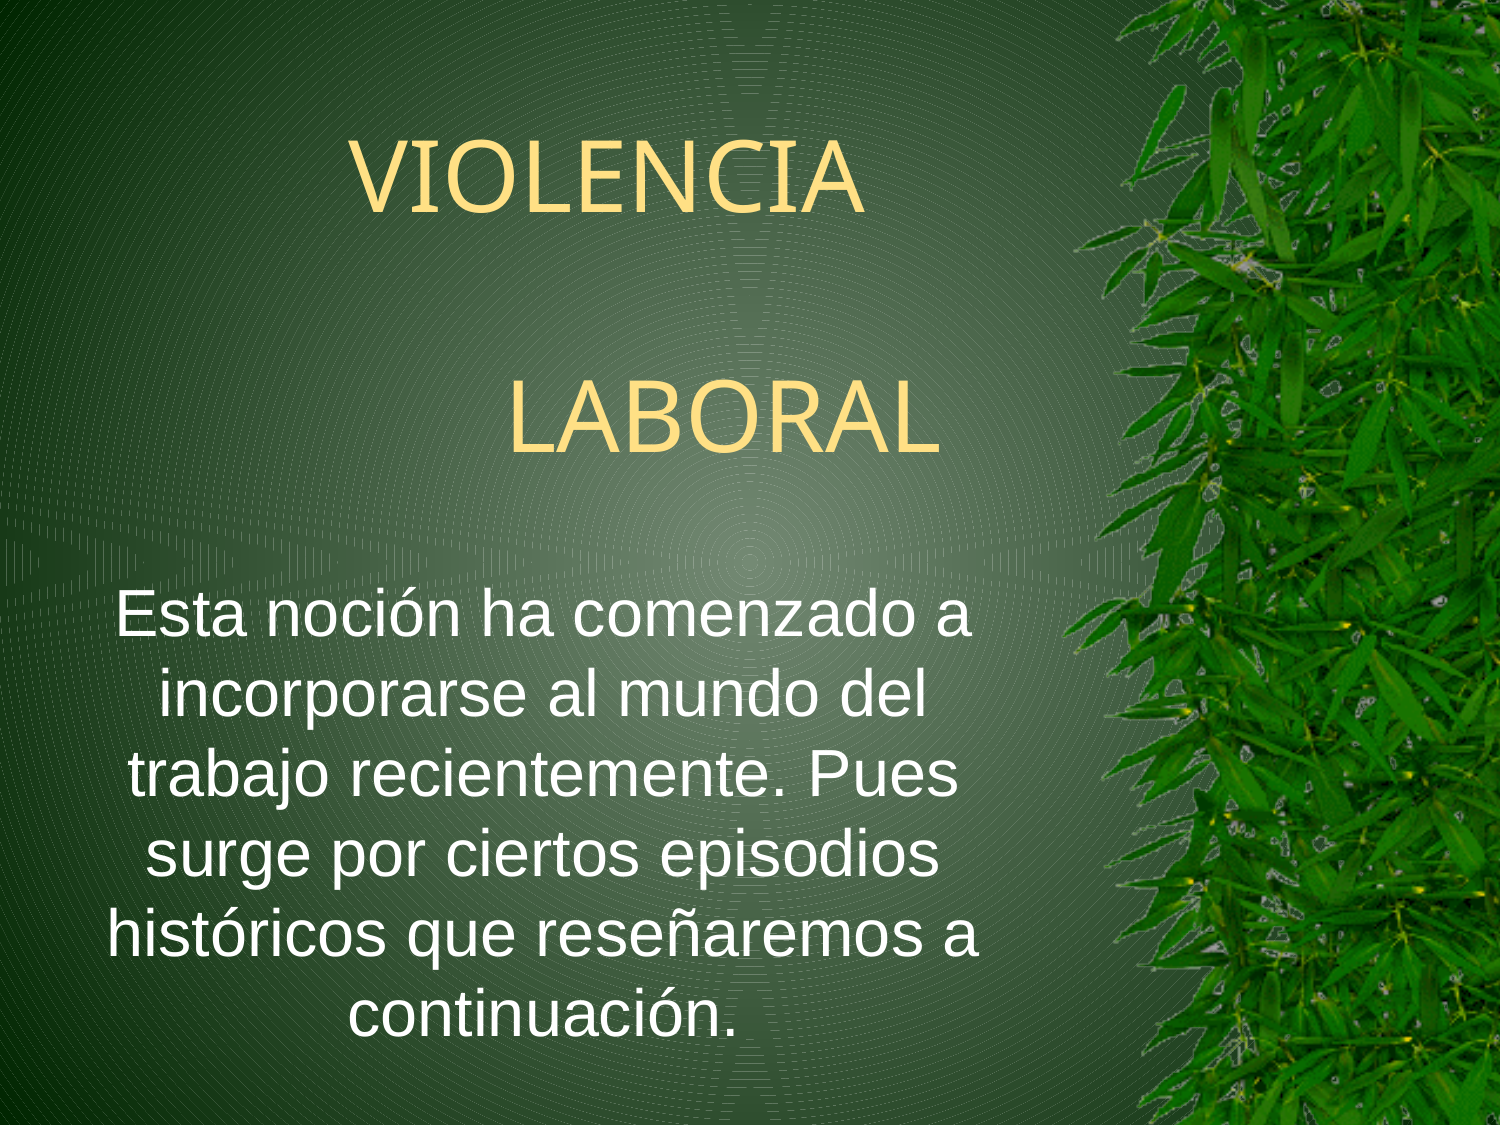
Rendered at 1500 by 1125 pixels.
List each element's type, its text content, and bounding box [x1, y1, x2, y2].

title VIOLENCIA LABORAL [50, 101, 1164, 480]
subtitle Esta noción ha comenzado a incorporarse al mundo del trabajo recientemente. Pues surge por ciertos episodios históricos que reseñaremos a continuación. [50, 562, 1038, 850]
